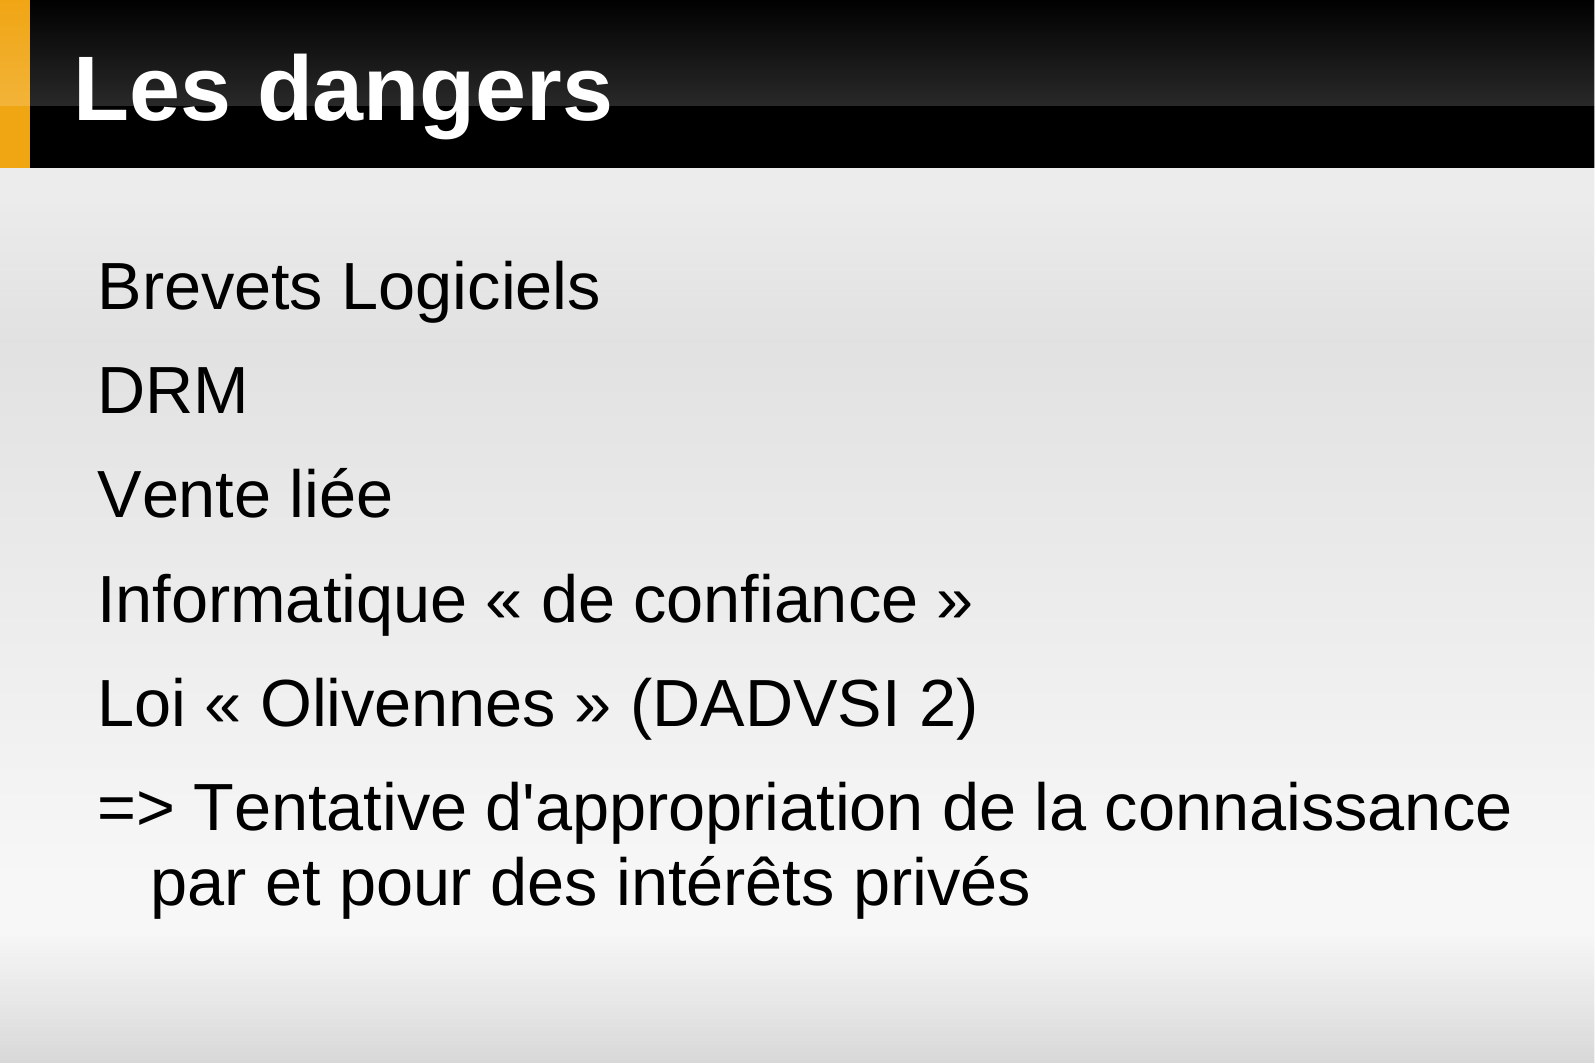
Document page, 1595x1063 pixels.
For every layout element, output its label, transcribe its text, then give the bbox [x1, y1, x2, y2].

picture [0, 0, 1595, 1063]
list Brevets Logiciels DRM Vente liée Informatique « de confiance » Loi « Olivennes » (DADVSI 2) => Tentative d'appropriation de la connaissance par et pour des intérêts privés [79, 248, 1515, 936]
title Les dangers [74, 7, 1510, 171]
